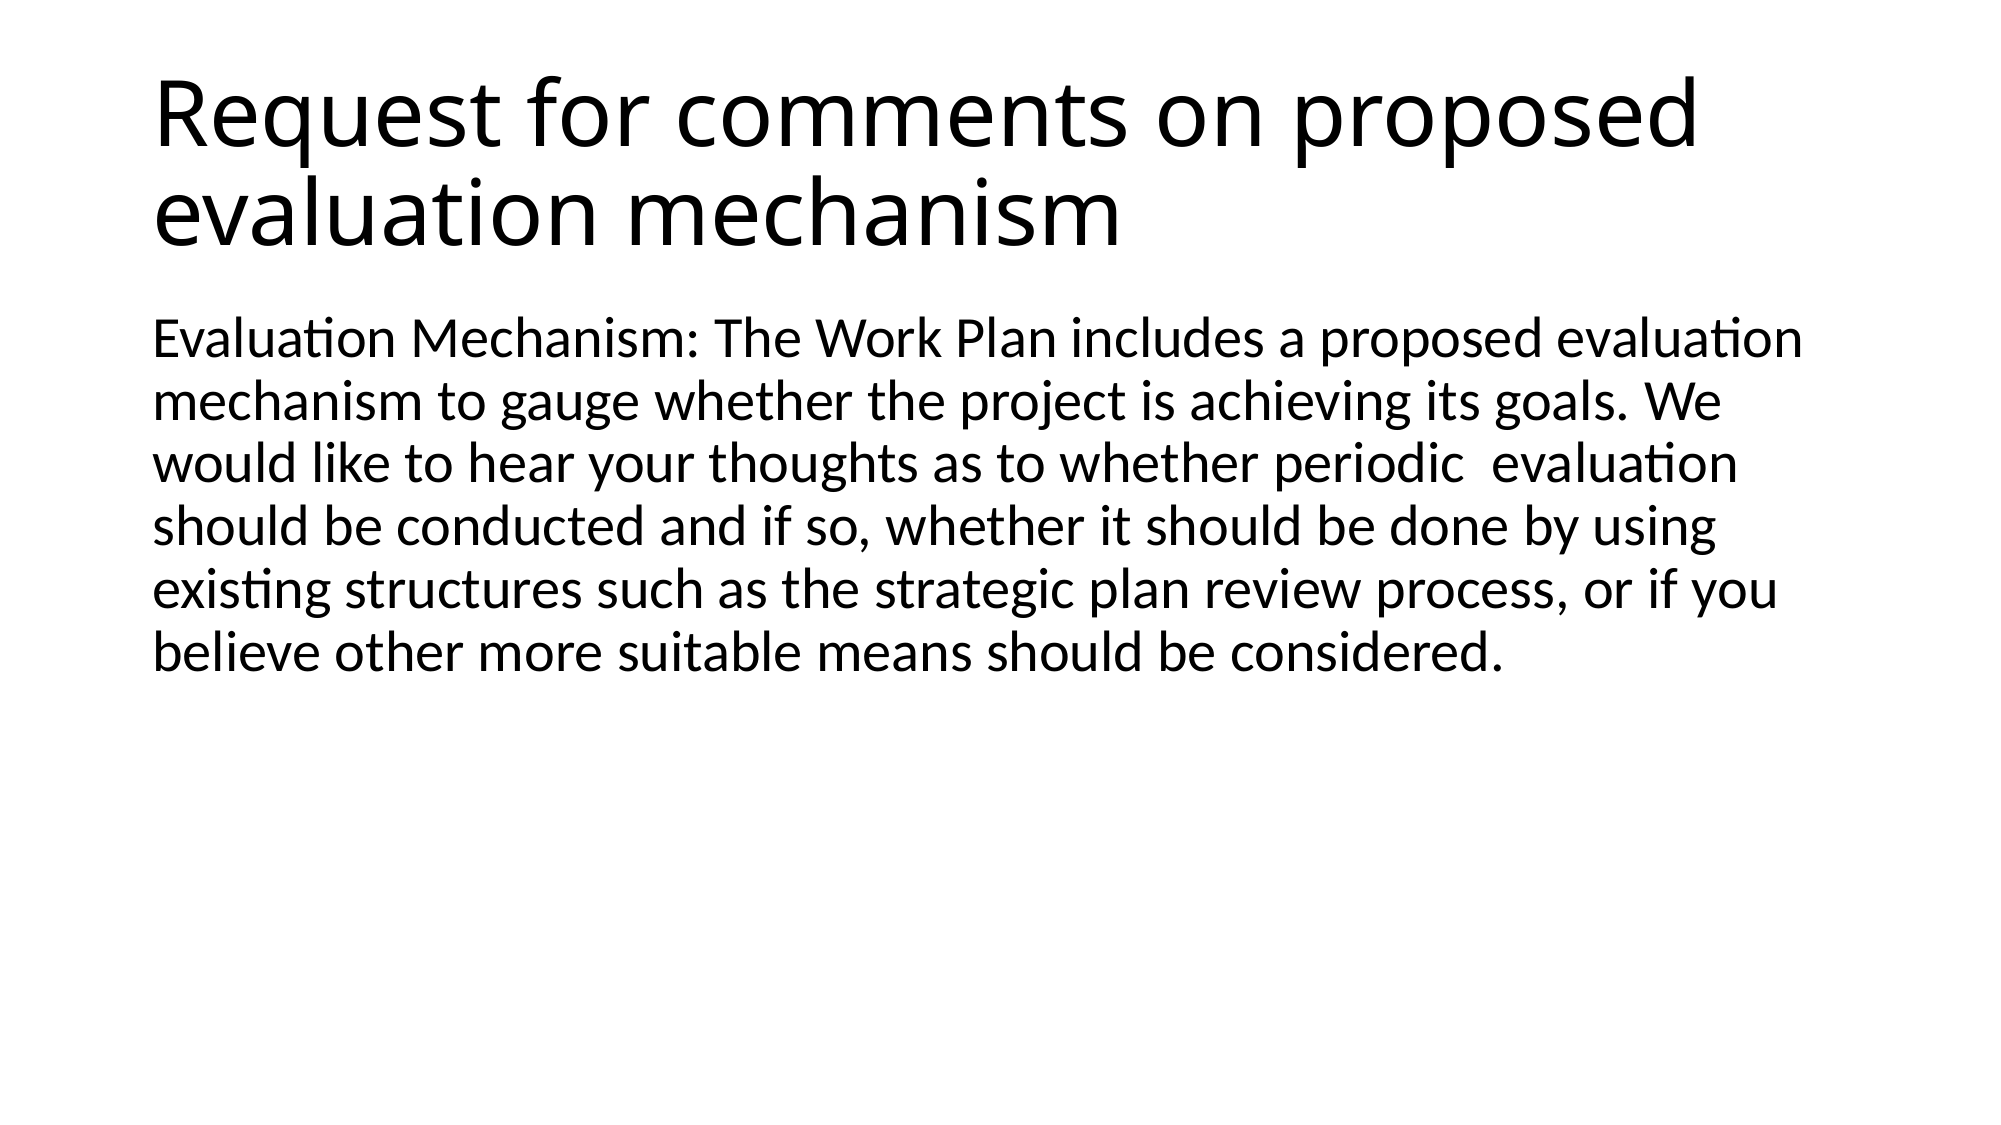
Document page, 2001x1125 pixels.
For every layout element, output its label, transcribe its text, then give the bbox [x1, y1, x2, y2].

list Evaluation Mechanism: The Work Plan includes a proposed evaluation mechanism to gauge whether the project is achieving its goals. We would like to hear your thoughts as to whether periodic evaluation should be conducted and if so, whether it should be done by using existing structures such as the strategic plan review process, or if you believe other more suitable means should be considered. [137, 299, 1863, 1014]
title Request for comments on proposed evaluation mechanism [137, 59, 1863, 278]
